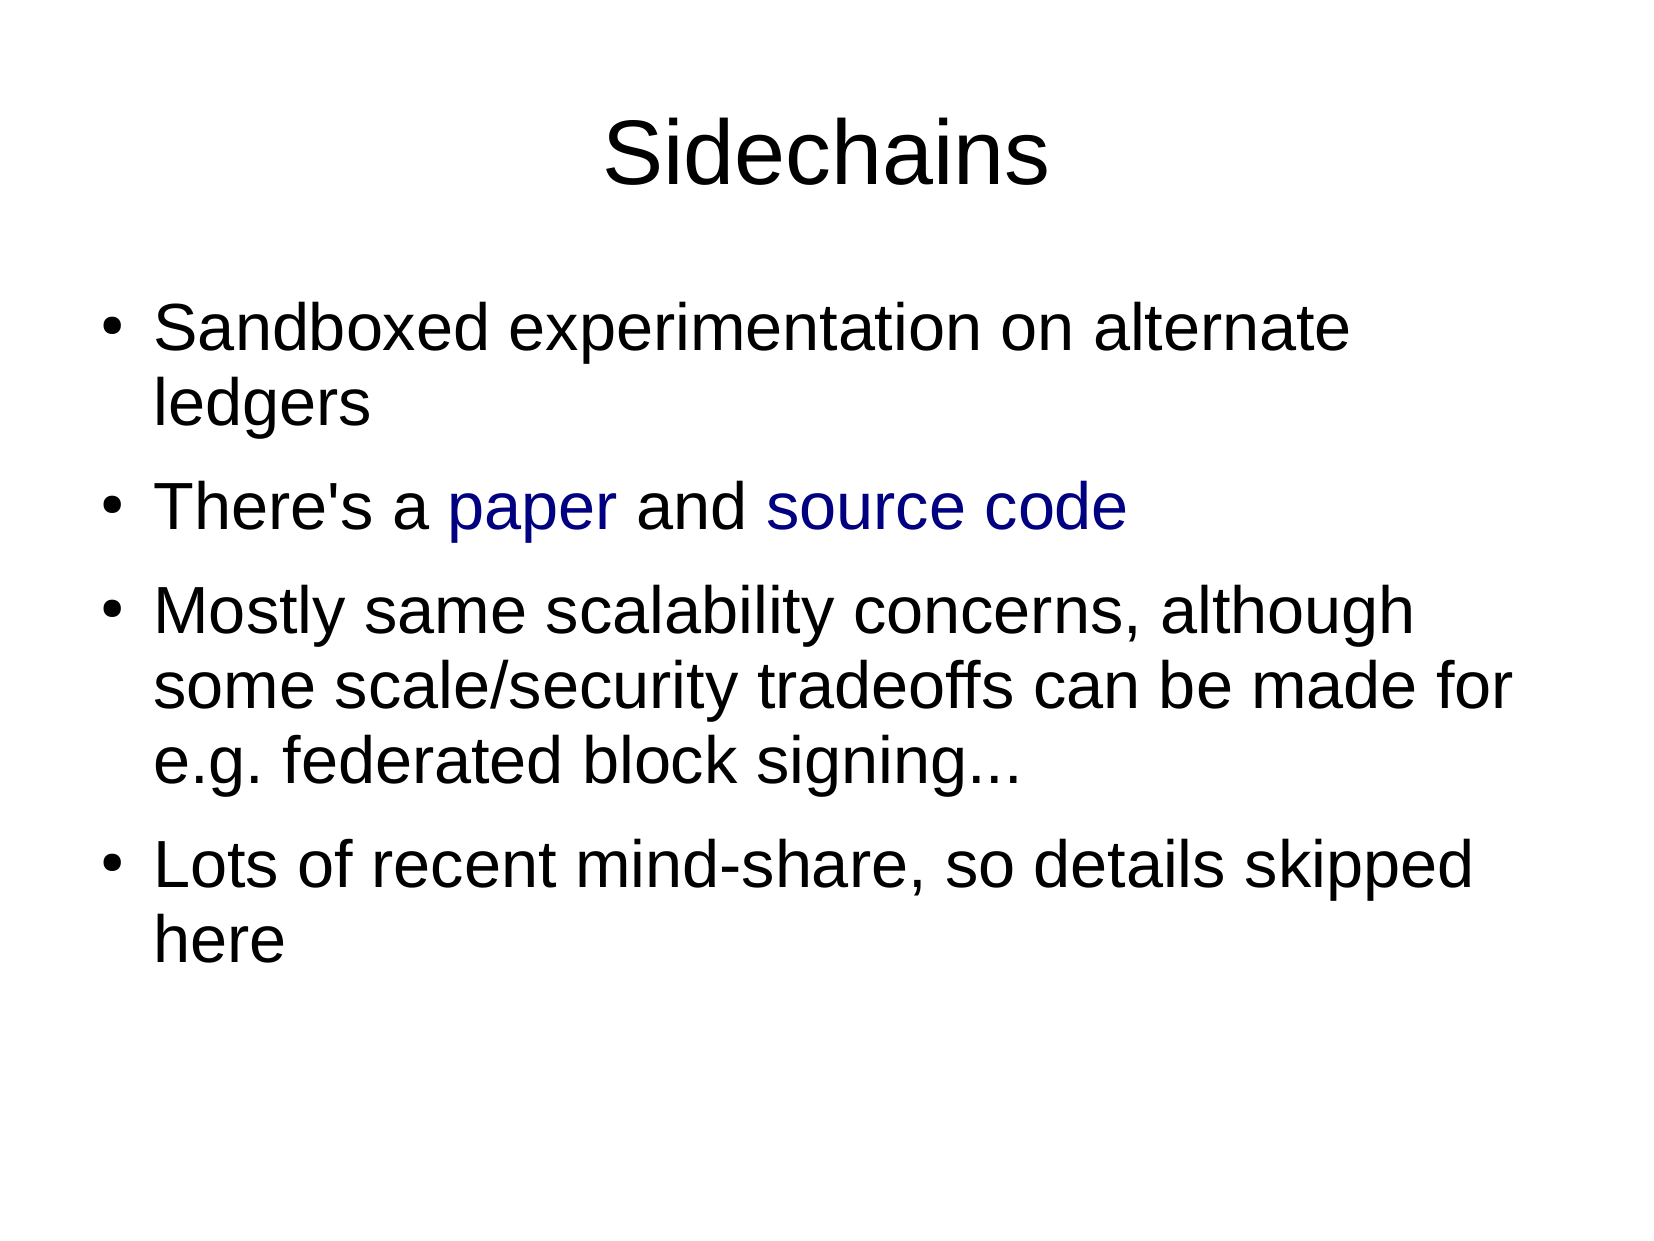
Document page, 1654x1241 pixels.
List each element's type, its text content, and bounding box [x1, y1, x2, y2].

title Sidechains [82, 49, 1571, 257]
list Sandboxed experimentation on alternate ledgers There's a paper and source code Mostly same scalability concerns, although some scale/security tradeoffs can be made for e.g. federated block signing... Lots of recent mind-share, so details skipped here [82, 290, 1571, 1010]
